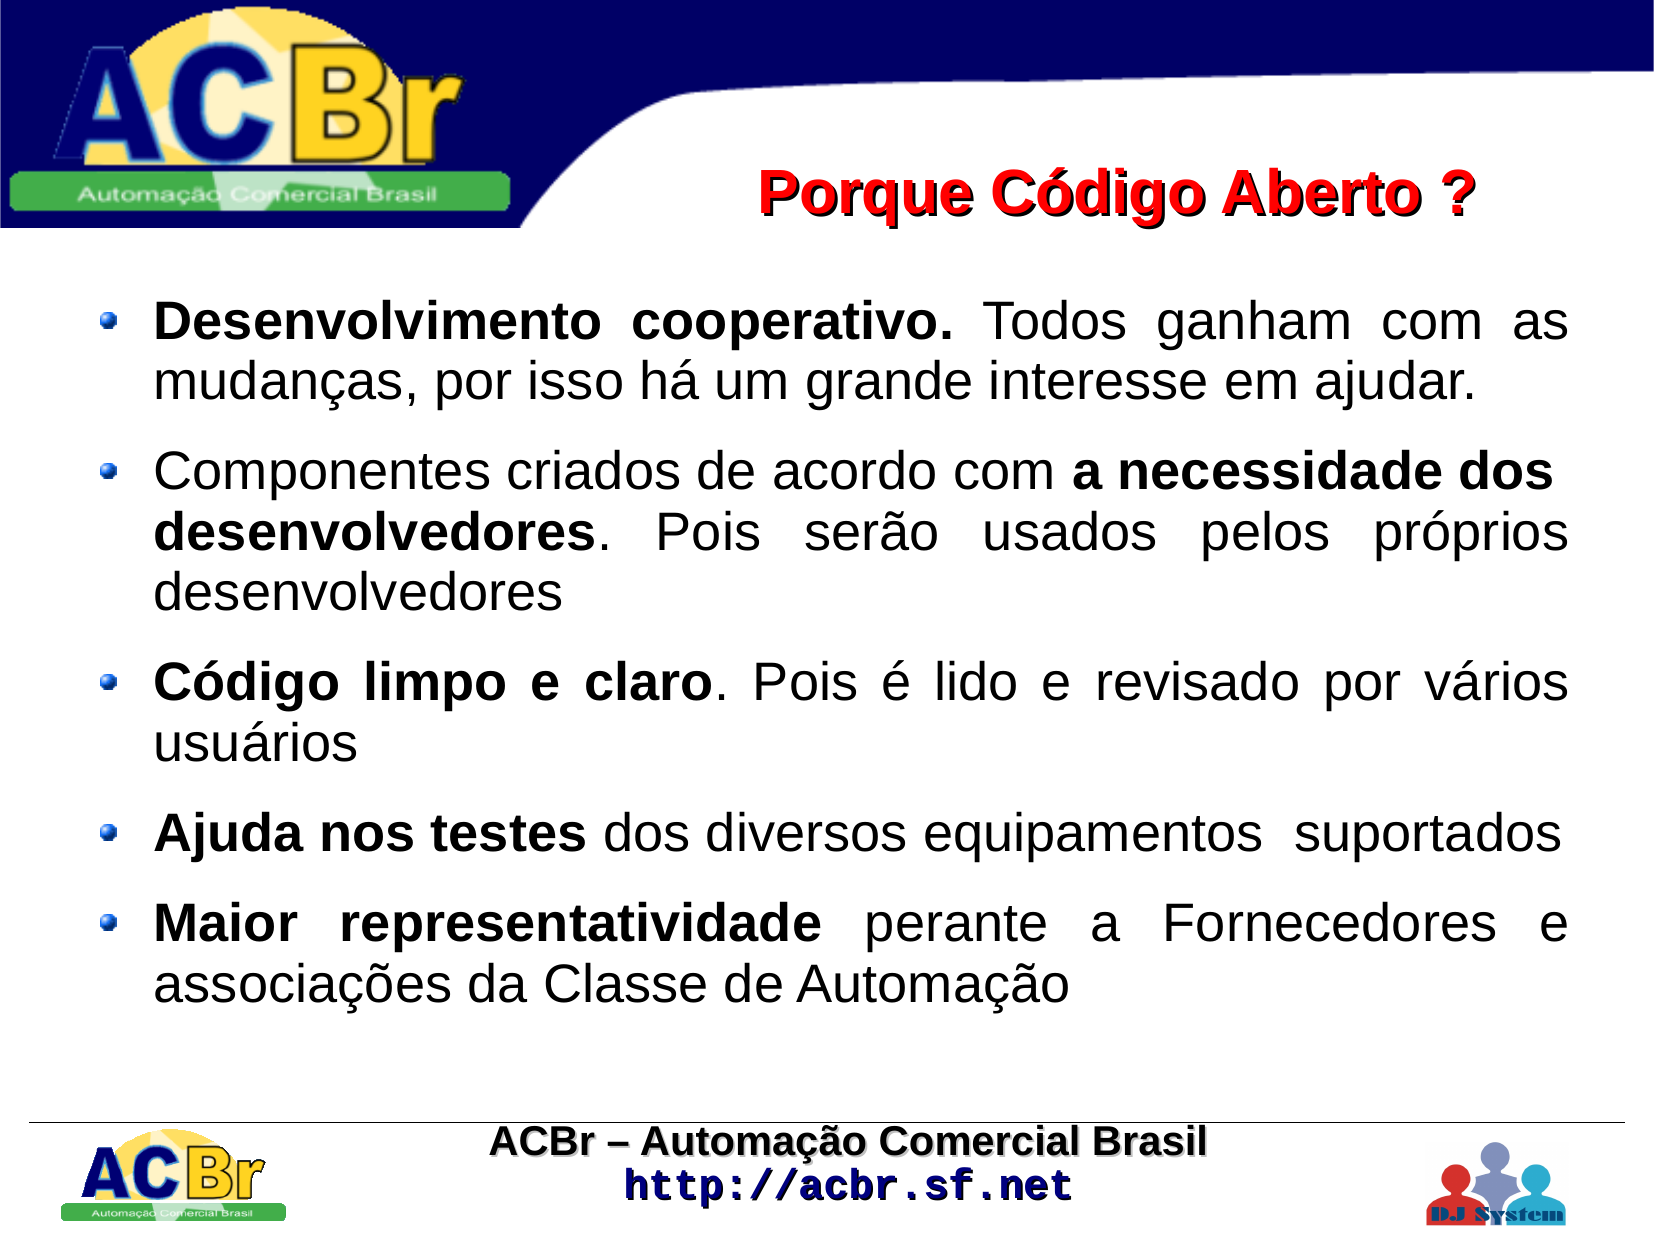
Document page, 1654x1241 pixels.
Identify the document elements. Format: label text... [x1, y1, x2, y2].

title Porque Código Aberto ? [604, 108, 1631, 277]
picture [1425, 1142, 1569, 1227]
picture [59, 1127, 287, 1224]
picture [0, 0, 1654, 228]
list Desenvolvimento cooperativo. Todos ganham com as mudanças, por isso há um grande interesse em ajudar. Componentes criados de acordo com a necessidade dos desenvolvedores. Pois serão usados pelos próprios desenvolvedores Código limpo e claro. Pois é lido e revisado por vários usuários Ajuda nos testes dos diversos equipamentos suportados Maior representatividade perante a Fornecedores e associações da Classe de Automação [82, 290, 1571, 1094]
